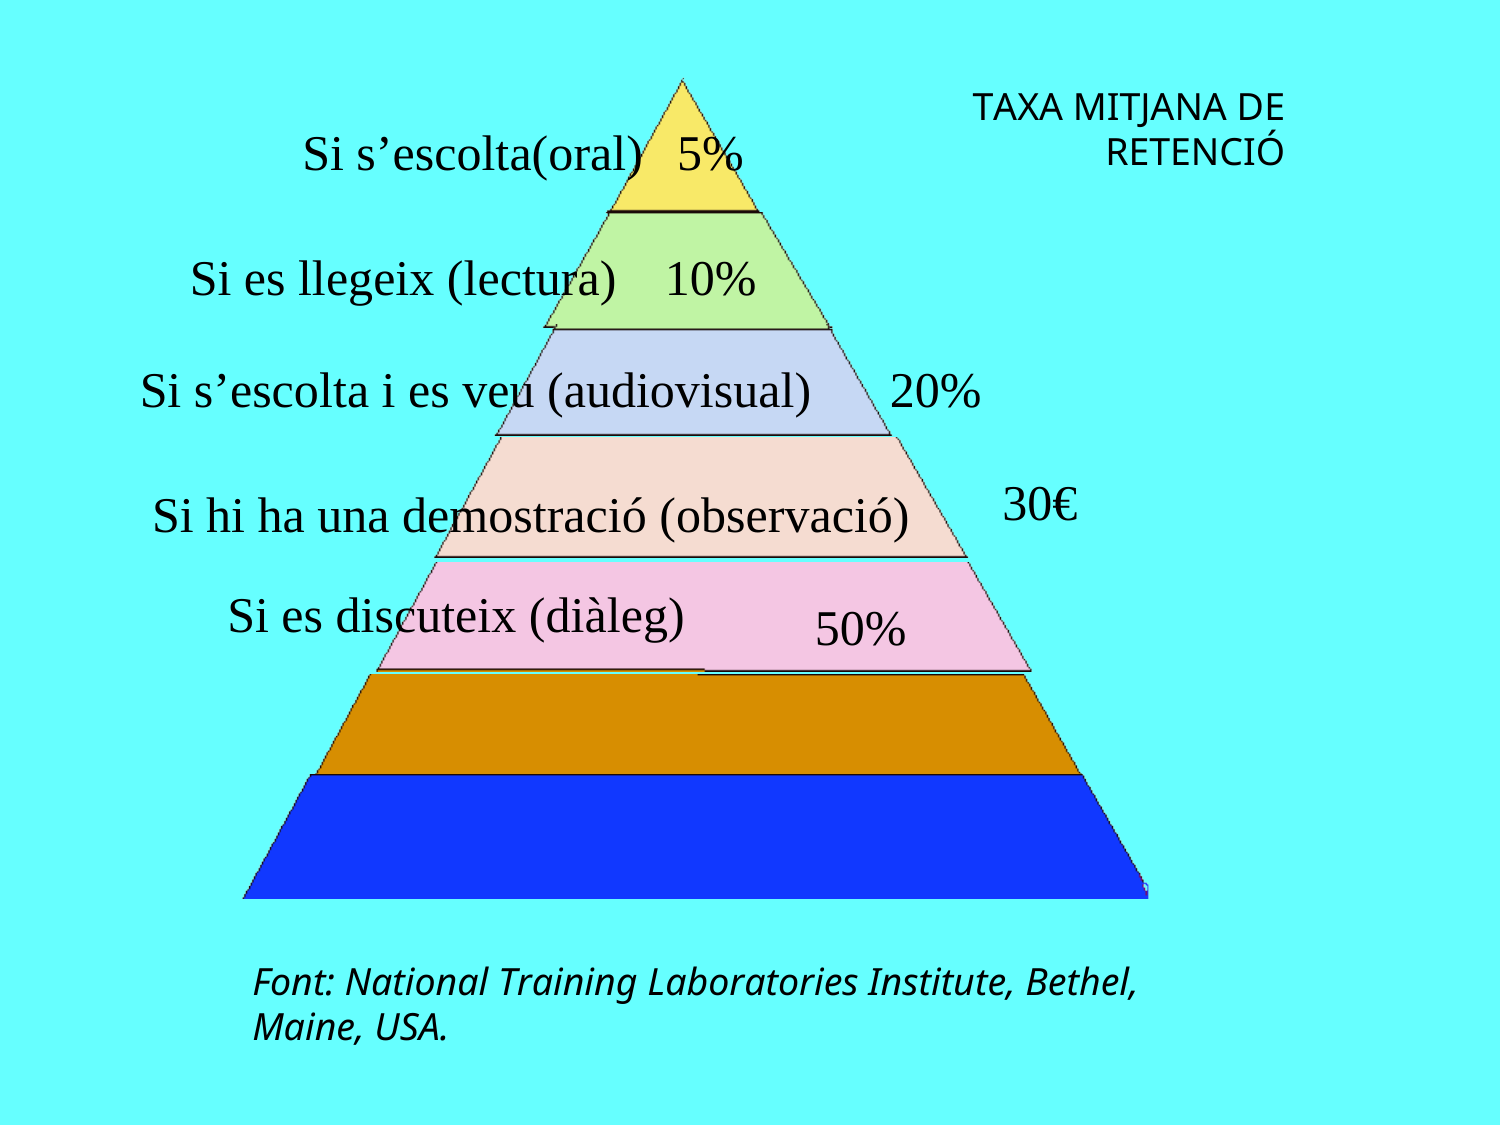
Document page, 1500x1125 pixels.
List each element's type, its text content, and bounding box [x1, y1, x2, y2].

text_box TAXA MITJANA DE RETENCIÓ [875, 74, 1301, 181]
text_box 50% [799, 587, 963, 663]
picture [450, 426, 971, 436]
picture [362, 562, 1069, 672]
text_box Si es discuteix (diàleg) [212, 574, 963, 651]
text_box 5% [662, 112, 801, 188]
picture [487, 188, 971, 349]
text_box Si s’escolta(oral) [287, 112, 662, 188]
picture [225, 674, 1157, 899]
text_box Si hi ha una demostració (observació) [137, 474, 938, 551]
text_box Font: National Training Laboratories Institute, Bethel, Maine, USA. [237, 949, 1238, 1056]
picture [399, 437, 991, 558]
picture [575, 62, 789, 112]
text_box 20% [875, 349, 1013, 426]
text_box 30€ [987, 462, 1113, 538]
text_box Si s’escolta i es veu (audiovisual) [125, 349, 875, 426]
text_box 10% [650, 237, 788, 313]
text_box Si es llegeix (lectura) [174, 237, 638, 349]
